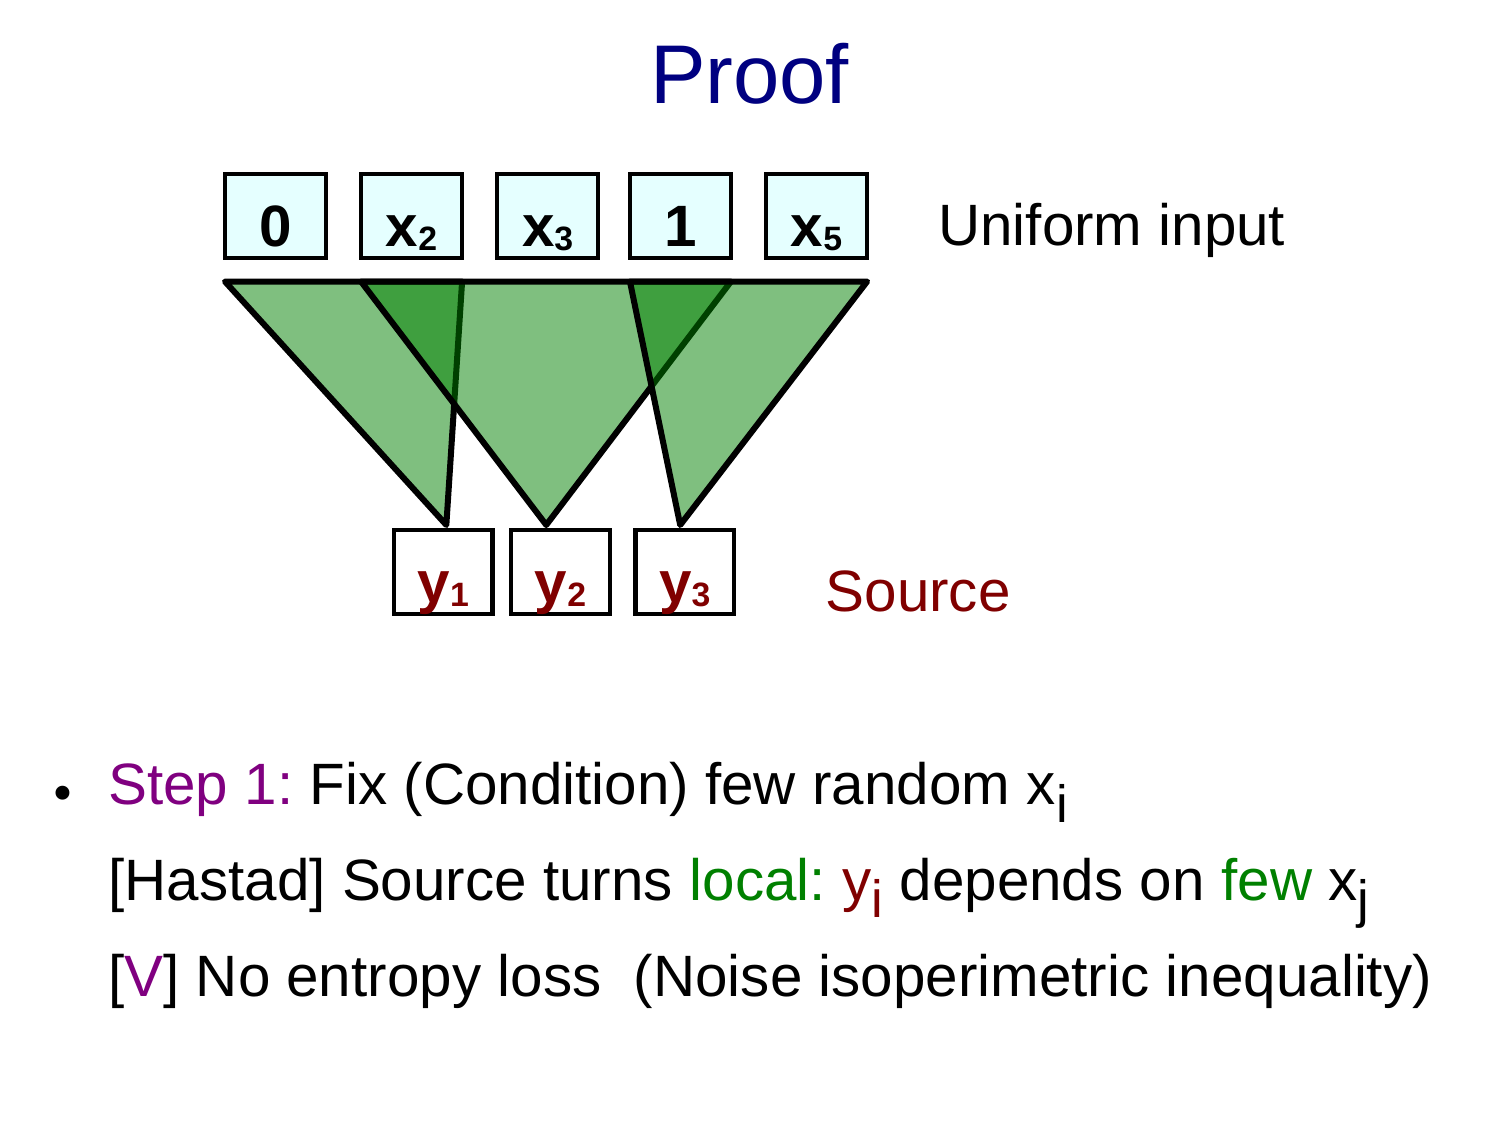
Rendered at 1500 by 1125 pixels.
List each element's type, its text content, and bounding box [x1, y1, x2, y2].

text_box 0 [224, 174, 327, 259]
title Proof [0, 0, 1500, 150]
text_box x2 [361, 174, 463, 259]
text_box [224, 281, 868, 526]
text_box y3 [635, 529, 735, 615]
text_box x3 [497, 174, 599, 259]
text_box y1 [393, 529, 493, 615]
text_box y2 [510, 529, 610, 615]
text_box x5 [766, 174, 868, 259]
text_box 1 [629, 174, 732, 259]
text_box Uniform input [923, 180, 1337, 265]
list Step 1: Fix (Condition) few random xi [Hastad] Source turns local: yi depends on few xj [V] No entropy loss (Noise isoperimetric inequality) [37, 187, 1500, 1125]
text_box Source [811, 545, 1187, 631]
